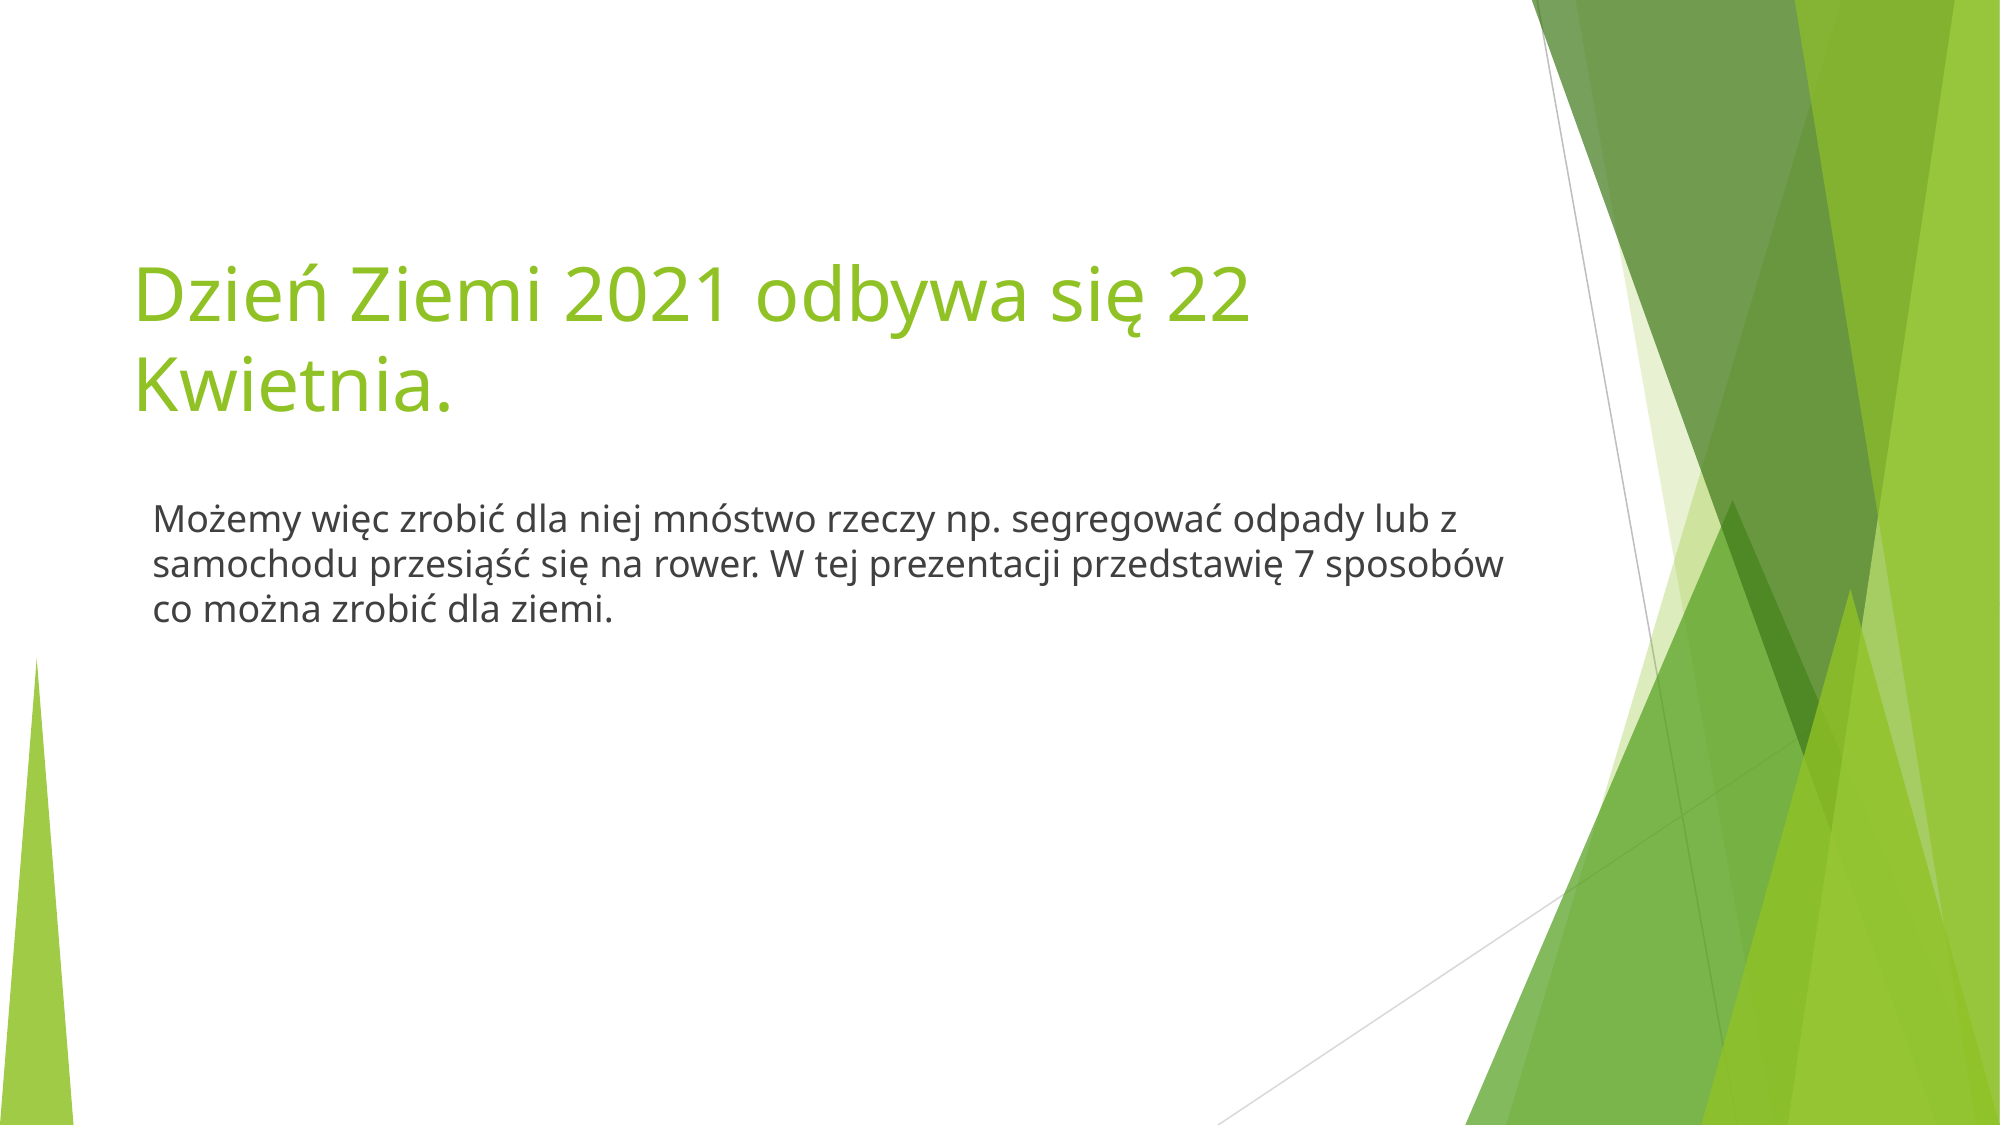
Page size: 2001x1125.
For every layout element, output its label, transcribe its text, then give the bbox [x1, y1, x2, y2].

title Dzień Ziemi 2021 odbywa się 22 Kwietnia. [118, 239, 1571, 456]
list Możemy więc zrobić dla niej mnóstwo rzeczy np. segregować odpady lub z samochodu przesiąść się na rower. W tej prezentacji przedstawię 7 sposobów co można zrobić dla ziemi. [137, 487, 1564, 1014]
